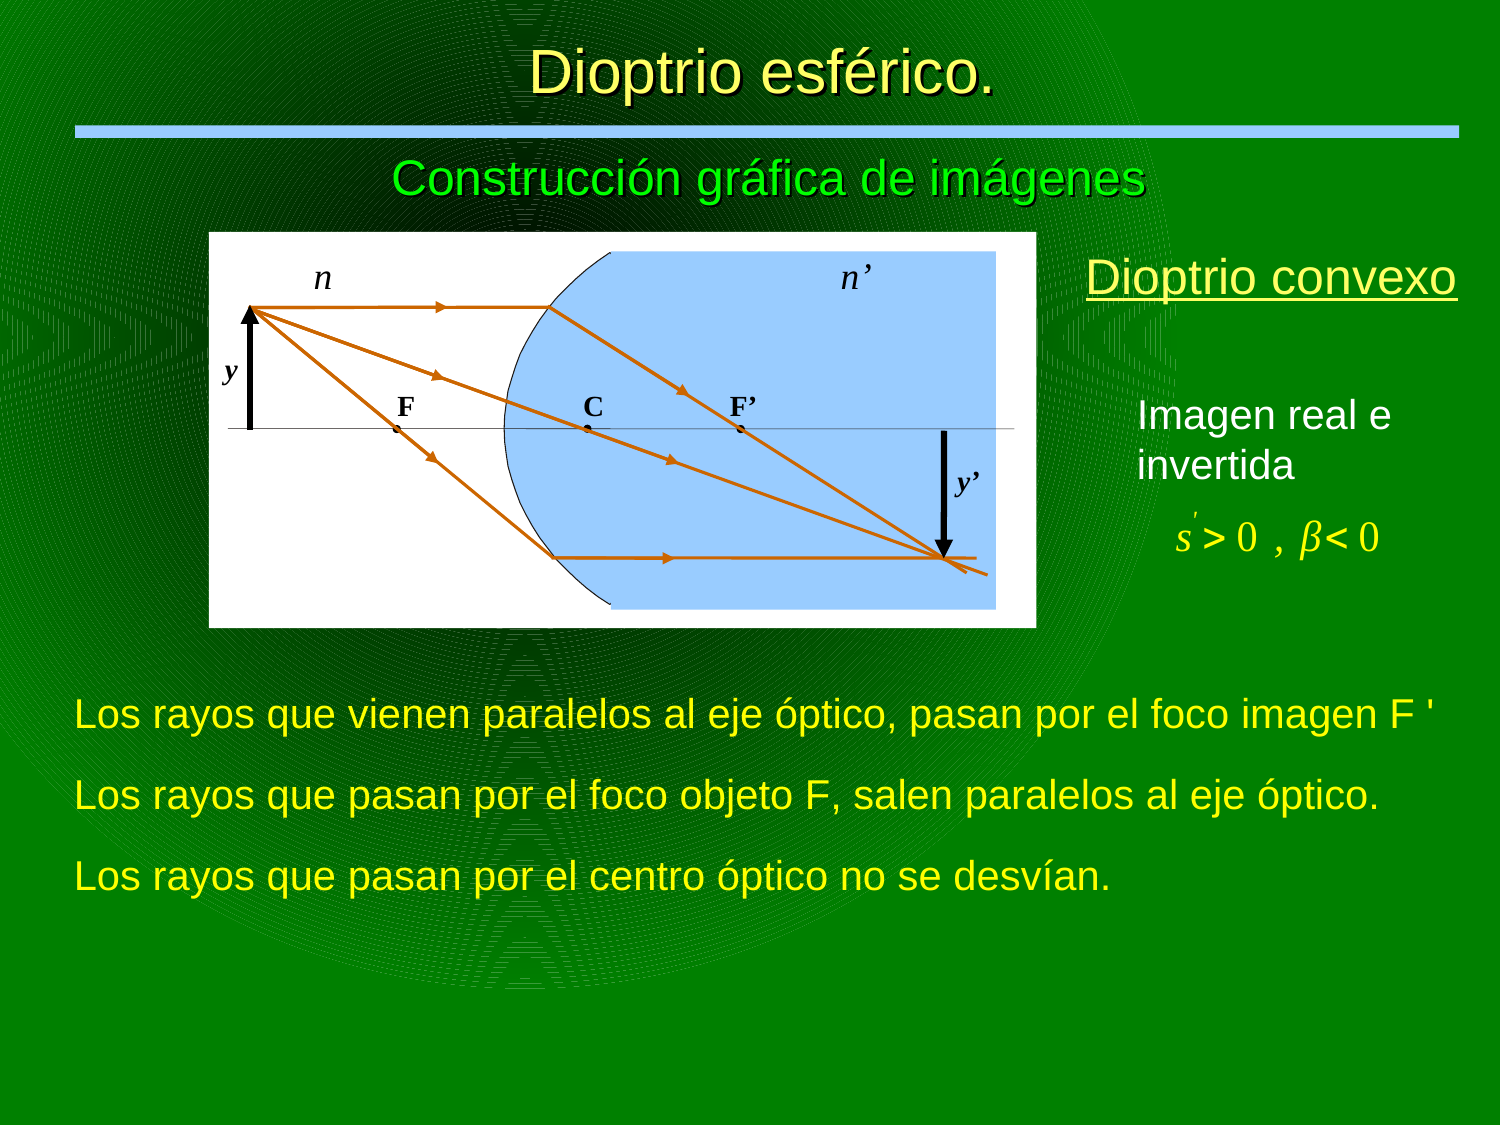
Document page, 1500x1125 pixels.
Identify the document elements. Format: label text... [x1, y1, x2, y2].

text_box F [375, 387, 438, 423]
text_box F’ [712, 414, 726, 423]
text_box Dioptrio esférico. [50, 24, 1476, 113]
text_box C [562, 387, 626, 423]
text_box Dioptrio convexo [1064, 237, 1480, 313]
chart [1162, 505, 1396, 562]
text_box Los rayos que vienen paralelos al eje óptico, pasan por el foco imagen F ' Los rayos que pasan por el foco objeto F, salen paralelos al eje óptico. Los rayos que pasan por el centro óptico no se desvían. [59, 679, 1477, 907]
text_box n’ [825, 252, 888, 298]
text_box [75, 125, 1460, 137]
text_box Imagen real e invertida [1122, 379, 1407, 496]
text_box y [212, 349, 250, 385]
text_box F [375, 414, 386, 423]
text_box Construcción gráfica de imágenes [74, 137, 1463, 225]
text_box y’ [949, 462, 988, 498]
text_box [208, 231, 1037, 629]
text_box n [300, 252, 346, 298]
text_box F’ [712, 387, 776, 423]
